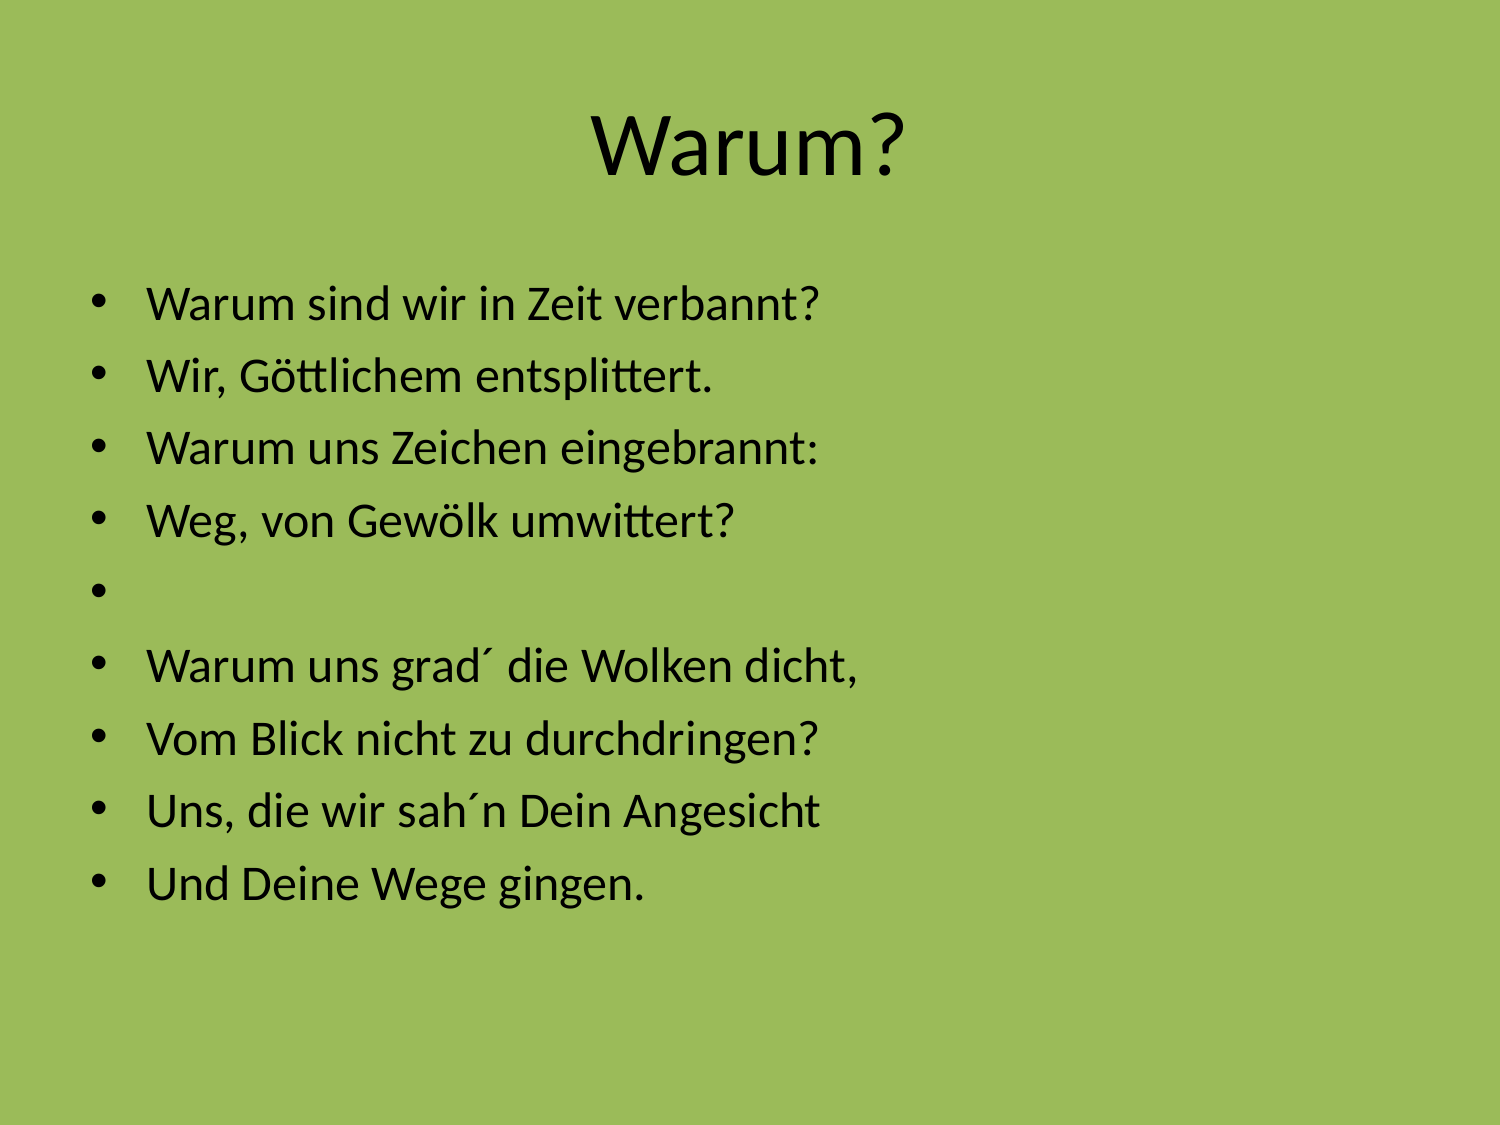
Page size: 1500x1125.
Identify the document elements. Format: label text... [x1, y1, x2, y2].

title Warum? [75, 45, 1426, 233]
list Warum sind wir in Zeit verbannt? Wir, Göttlichem entsplittert. Warum uns Zeichen eingebrannt: Weg, von Gewölk umwittert? Warum uns grad´ die Wolken dicht, Vom Blick nicht zu durchdringen? Uns, die wir sah´n Dein Angesicht Und Deine Wege gingen. [75, 262, 1426, 1005]
